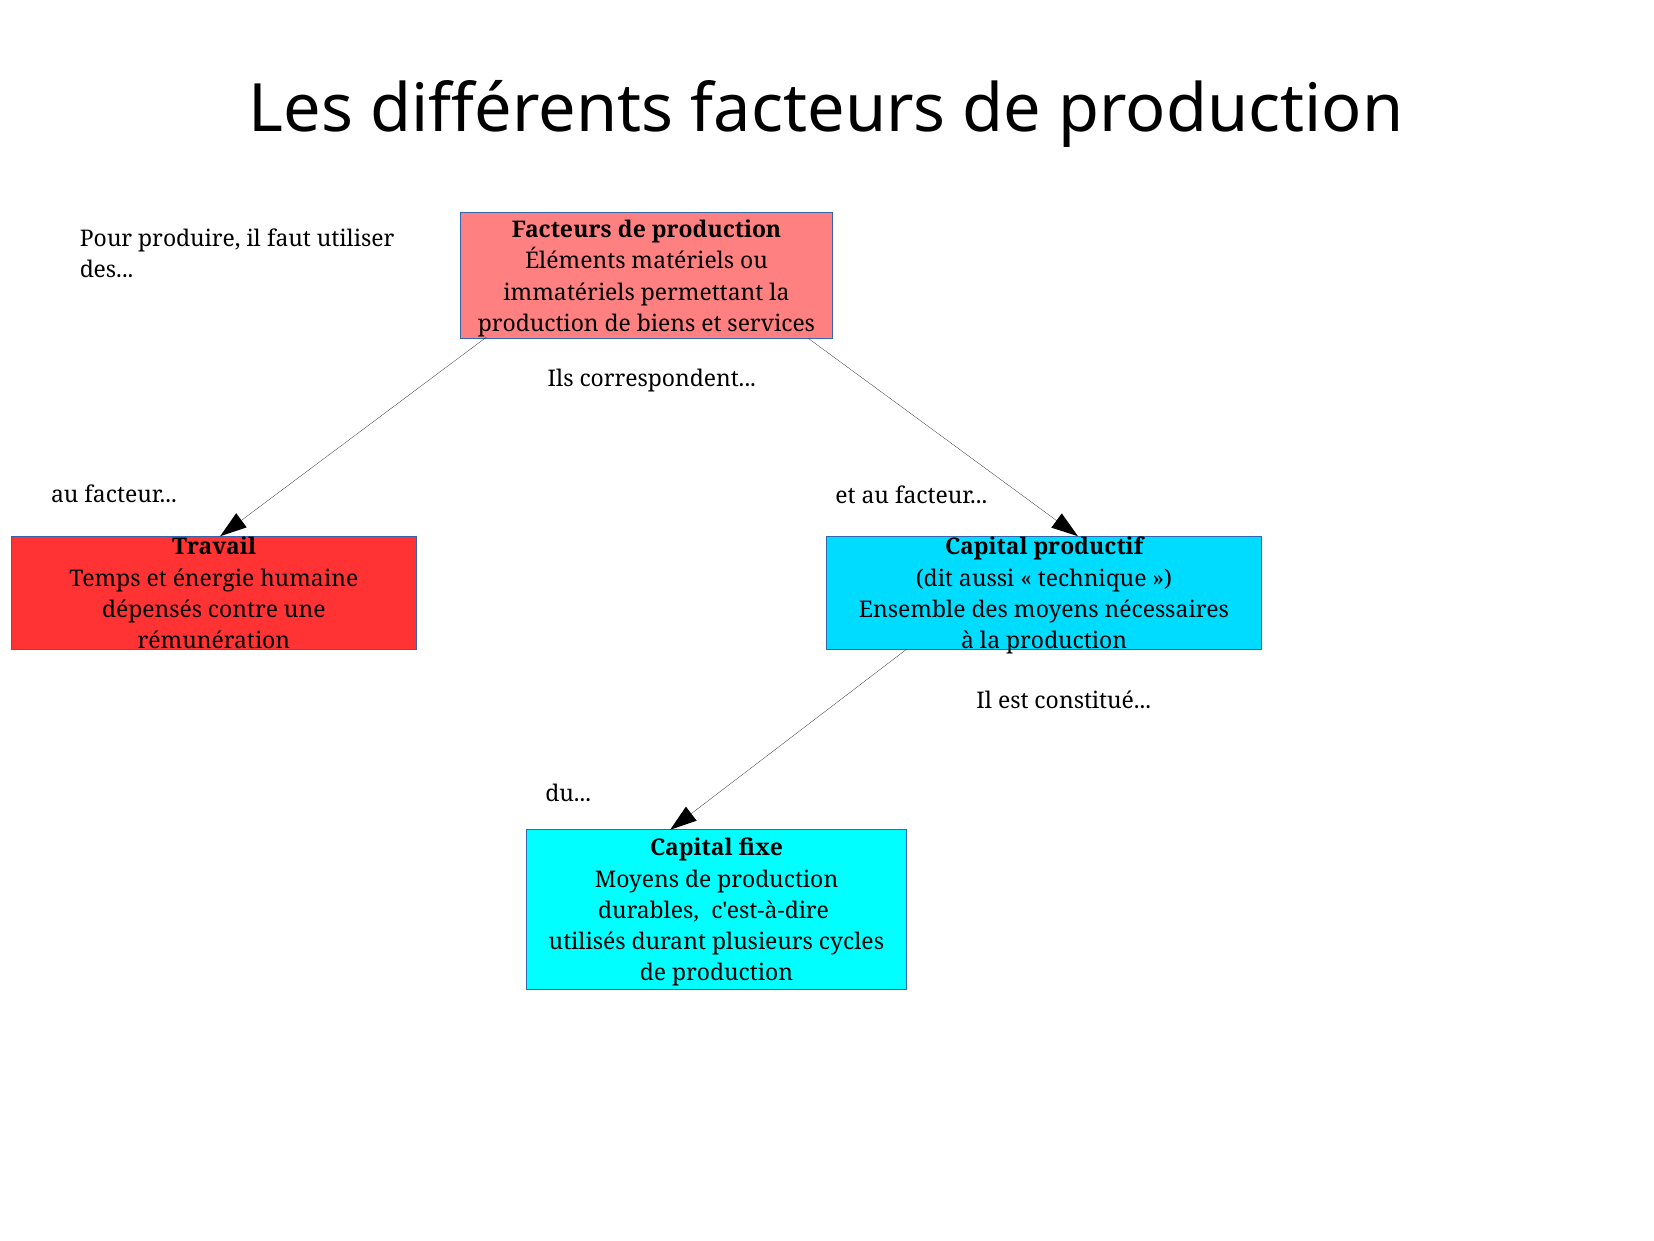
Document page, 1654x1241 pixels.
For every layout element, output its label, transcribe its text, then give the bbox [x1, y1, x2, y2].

text_box Travail Temps et énergie humaine dépensés contre une rémunération [11, 536, 417, 650]
text_box Ils correspondent... [532, 354, 767, 408]
text_box Pour produire, il faut utiliser des... [64, 214, 455, 272]
title Les différents facteurs de production [82, 46, 1571, 166]
text_box du... [530, 769, 626, 823]
text_box et au facteur... [820, 471, 1004, 524]
text_box Il est constitué... [961, 676, 1250, 730]
text_box Capital fixe Moyens de production durables, c'est-à-dire utilisés durant plusieurs cycles de production [526, 829, 907, 990]
text_box Facteurs de production Éléments matériels ou immatériels permettant la production de biens et services [460, 212, 833, 339]
text_box Capital productif (dit aussi « technique ») Ensemble des moyens nécessaires à la production [826, 536, 1262, 650]
text_box au facteur... [36, 470, 208, 524]
